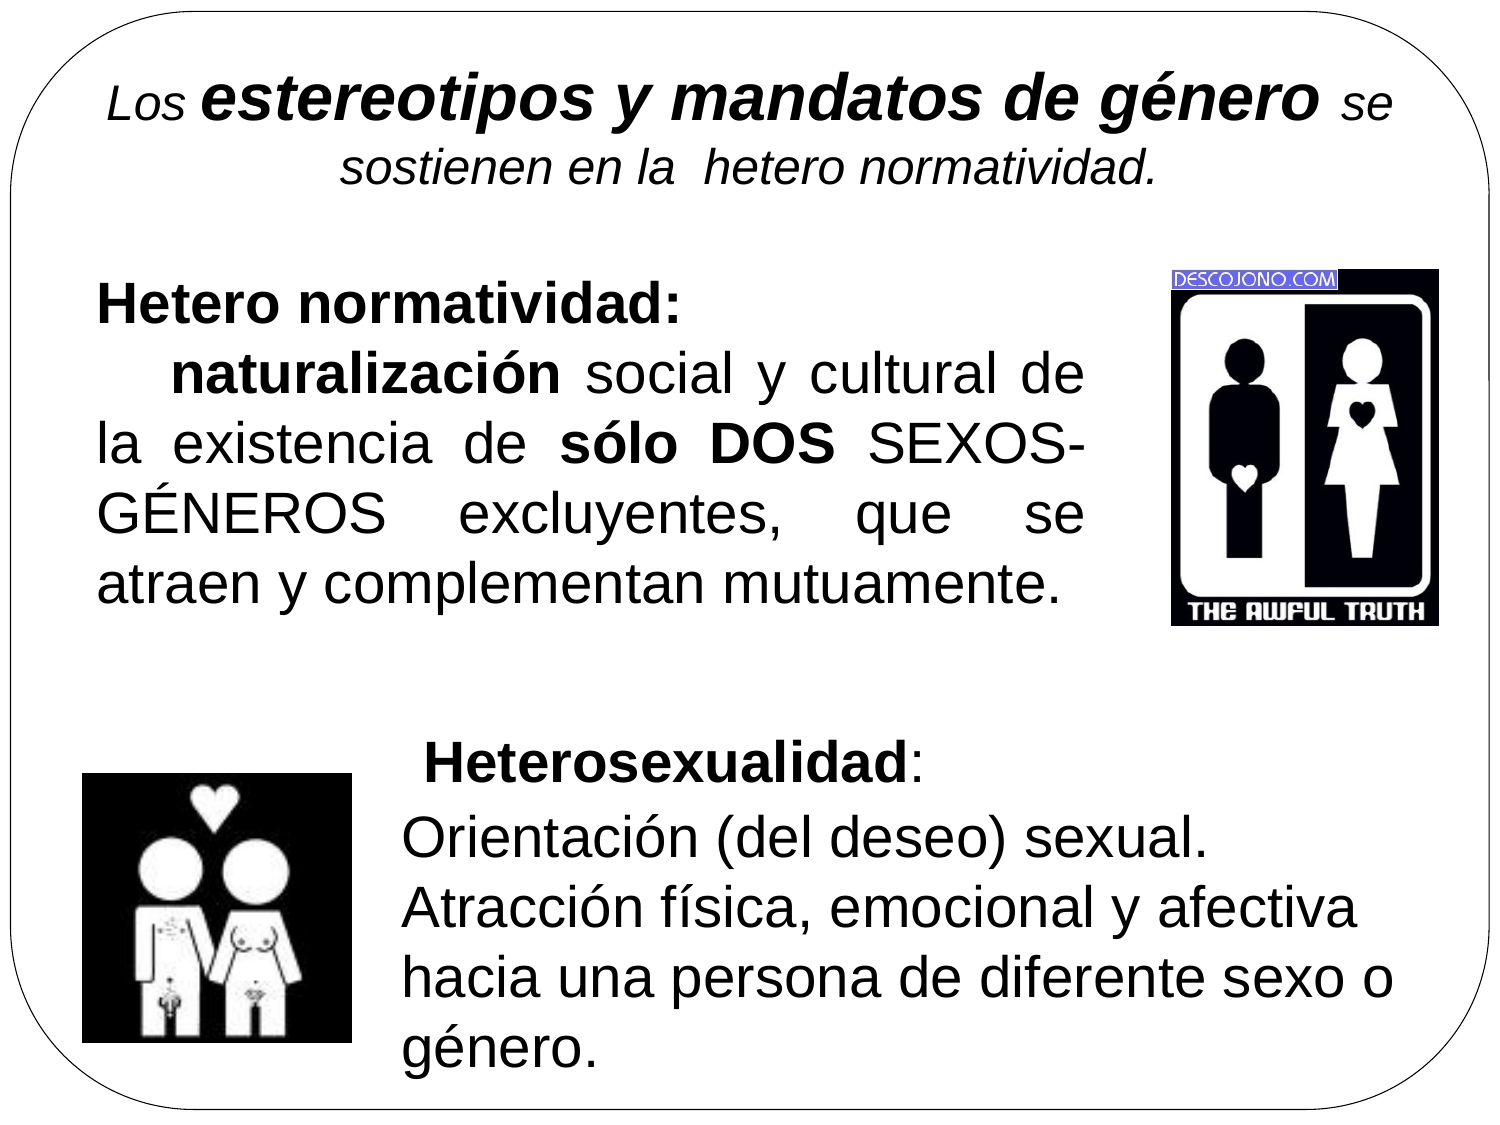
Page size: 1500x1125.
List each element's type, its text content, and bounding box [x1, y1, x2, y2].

text_box Heterosexualidad: Orientación (del deseo) sexual. Atracción física, emocional y afectiva hacia una persona de diferente sexo o género. [386, 691, 1430, 1087]
picture [82, 773, 352, 1043]
picture [1171, 269, 1439, 626]
text_box Hetero normatividad: naturalización social y cultural de la existencia de sólo DOS SEXOS-GÉNEROS excluyentes, que se atraen y complementan mutuamente. [81, 257, 1102, 699]
text_box Los estereotipos y mandatos de género se sostienen en la hetero normatividad. [35, 46, 1465, 202]
